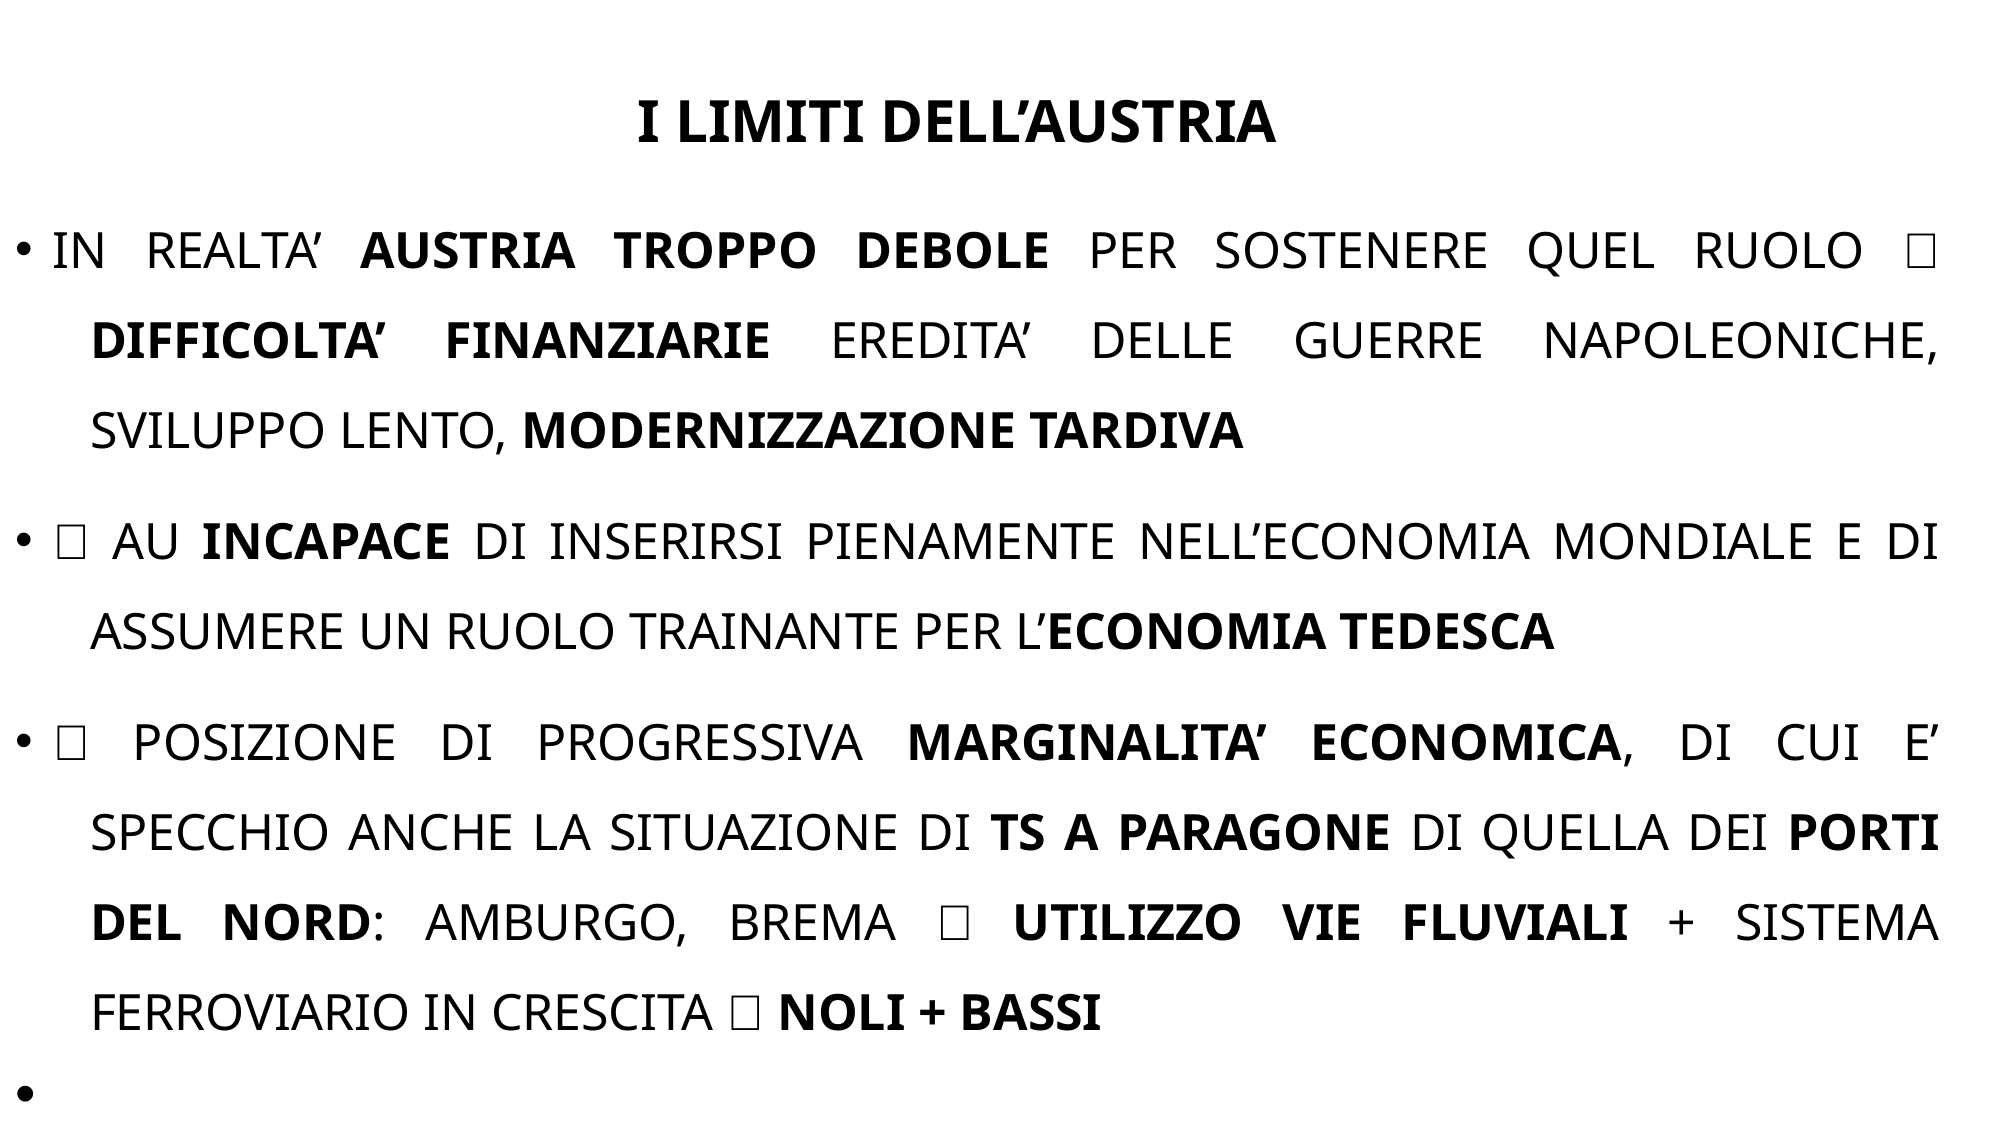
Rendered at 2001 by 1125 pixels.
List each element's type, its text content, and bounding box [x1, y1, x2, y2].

list IN REALTA’ AUSTRIA TROPPO DEBOLE PER SOSTENERE QUEL RUOLO  DIFFICOLTA’ FINANZIARIE EREDITA’ DELLE GUERRE NAPOLEONICHE, SVILUPPO LENTO, MODERNIZZAZIONE TARDIVA  AU INCAPACE DI INSERIRSI PIENAMENTE NELL’ECONOMIA MONDIALE E DI ASSUMERE UN RUOLO TRAINANTE PER L’ECONOMIA TEDESCA  POSIZIONE DI PROGRESSIVA MARGINALITA’ ECONOMICA, DI CUI E’ SPECCHIO ANCHE LA SITUAZIONE DI TS A PARAGONE DI QUELLA DEI PORTI DEL NORD: AMBURGO, BREMA  UTILIZZO VIE FLUVIALI + SISTEMA FERROVIARIO IN CRESCITA  NOLI + BASSI [0, 181, 1955, 1125]
title I LIMITI DELL’AUSTRIA [94, 84, 1820, 120]
